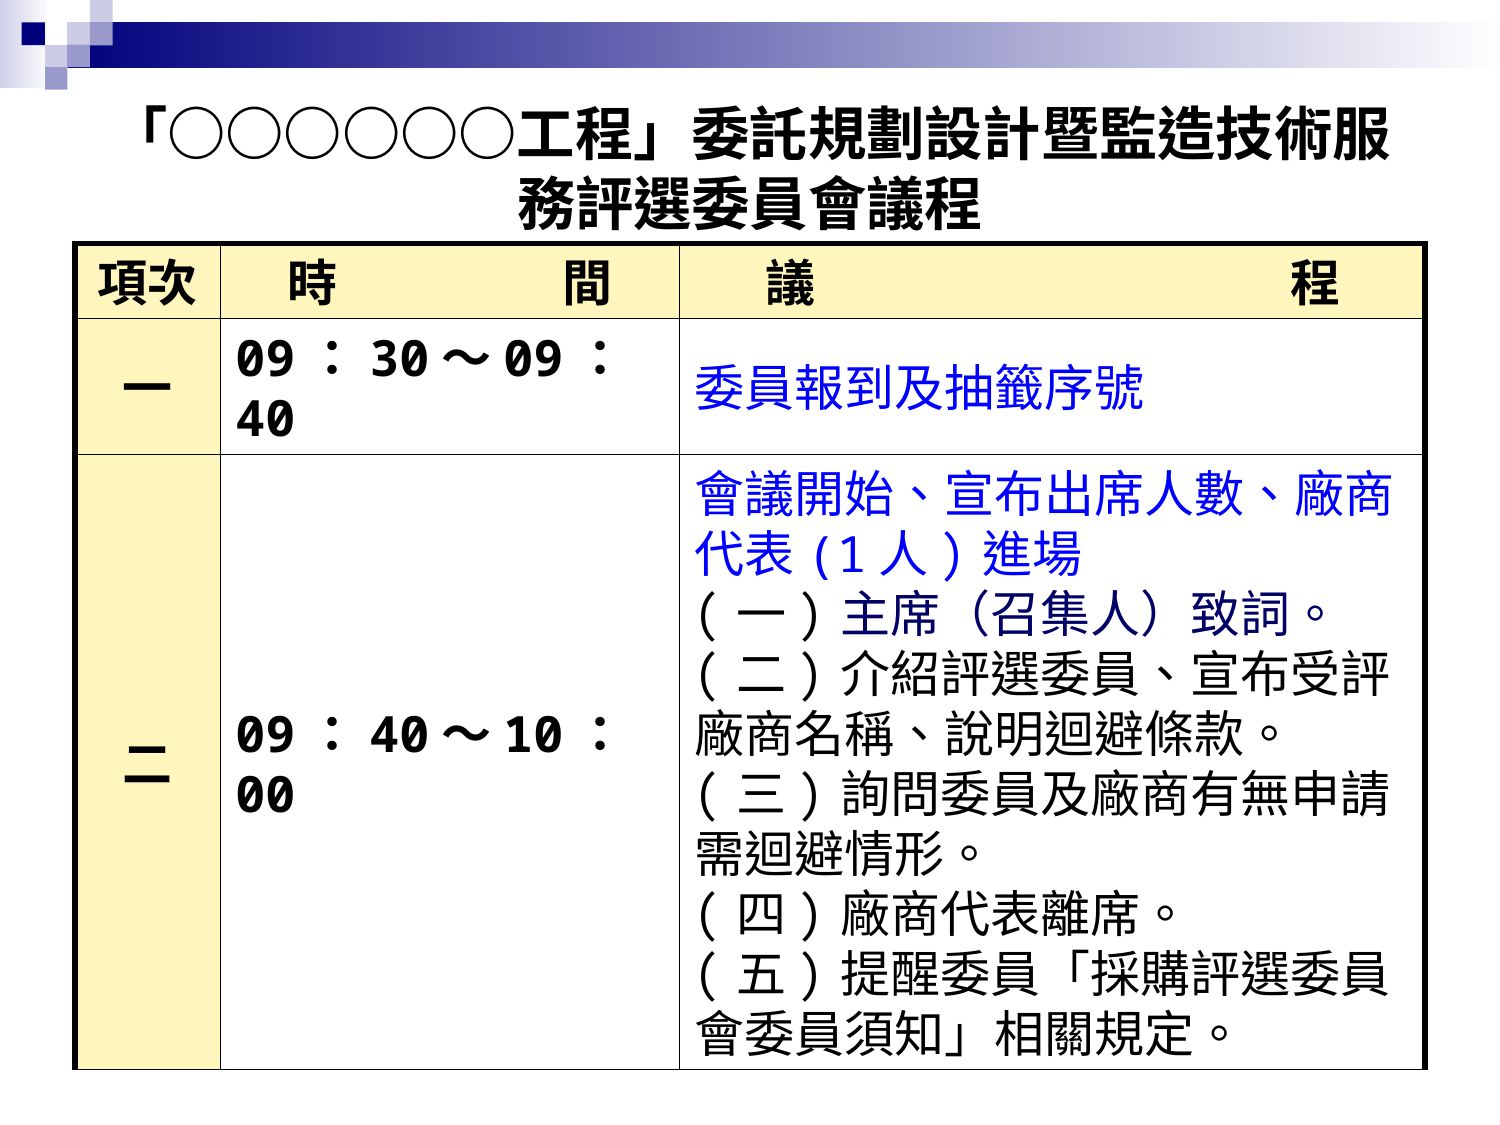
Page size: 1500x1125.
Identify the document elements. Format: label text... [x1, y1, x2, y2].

title 「○○○○○○工程」委託規劃設計暨監造技術服務評選委員會議程 [75, 54, 1426, 241]
table_header 議 程 [680, 246, 1422, 318]
table_cell 委員報到及抽籤序號 [680, 319, 1422, 454]
table_cell 會議開始、宣布出席人數、廠商代表(1人)進場 (一)主席（召集人）致詞。 (二)介紹評選委員、宣布受評廠商名稱、說明迴避條款。 (三)詢問委員及廠商有無申請需迴避情形。 (四)廠商代表離席。 (五)提醒委員「採購評選委員會委員須知」相關規定。 [680, 455, 1422, 1069]
table_cell 09：30～09：40 [221, 319, 679, 454]
table_cell 一 [78, 319, 220, 454]
table_header 項次 [78, 246, 220, 318]
table_cell 二 [78, 455, 220, 1069]
table_cell 09：40～10：00 [221, 455, 679, 1069]
table_header 時 間 [221, 246, 679, 318]
